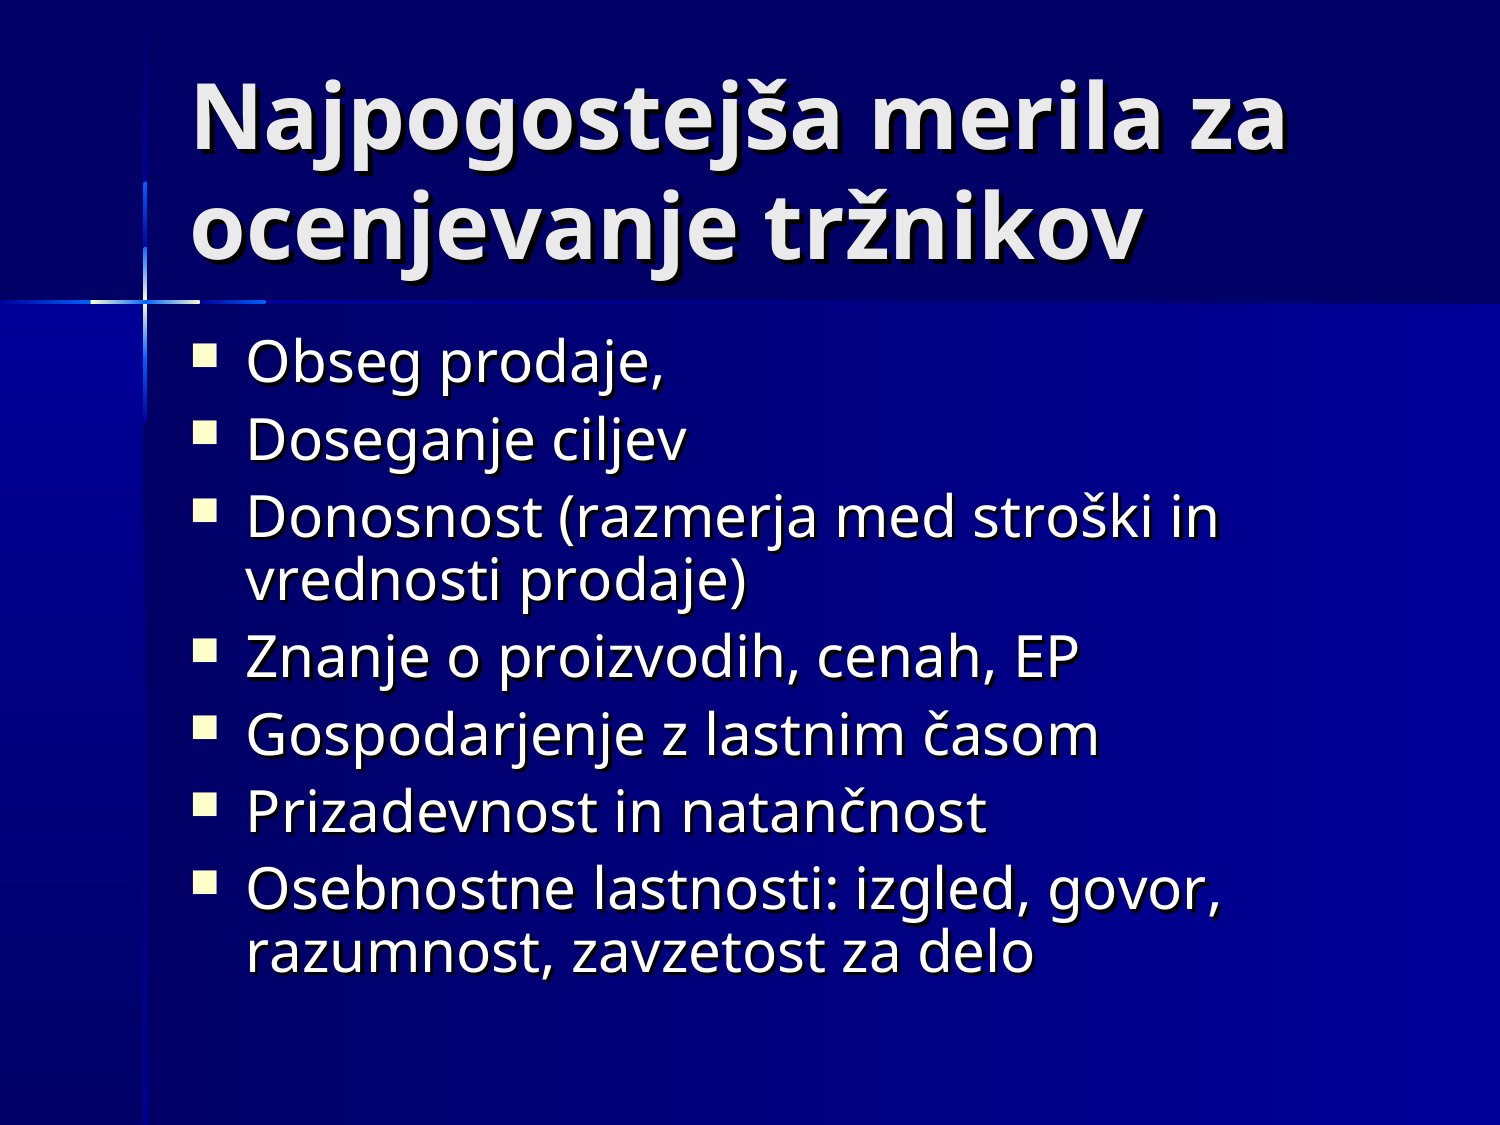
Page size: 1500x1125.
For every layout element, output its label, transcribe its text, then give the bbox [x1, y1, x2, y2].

title Najpogostejša merila za ocenjevanje tržnikov [174, 49, 1413, 286]
list Obseg prodaje, Doseganje ciljev Donosnost (razmerja med stroški in vrednosti prodaje) Znanje o proizvodih, cenah, EP Gospodarjenje z lastnim časom Prizadevnost in natančnost Osebnostne lastnosti: izgled, govor, razumnost, zavzetost za delo [174, 324, 1413, 1001]
